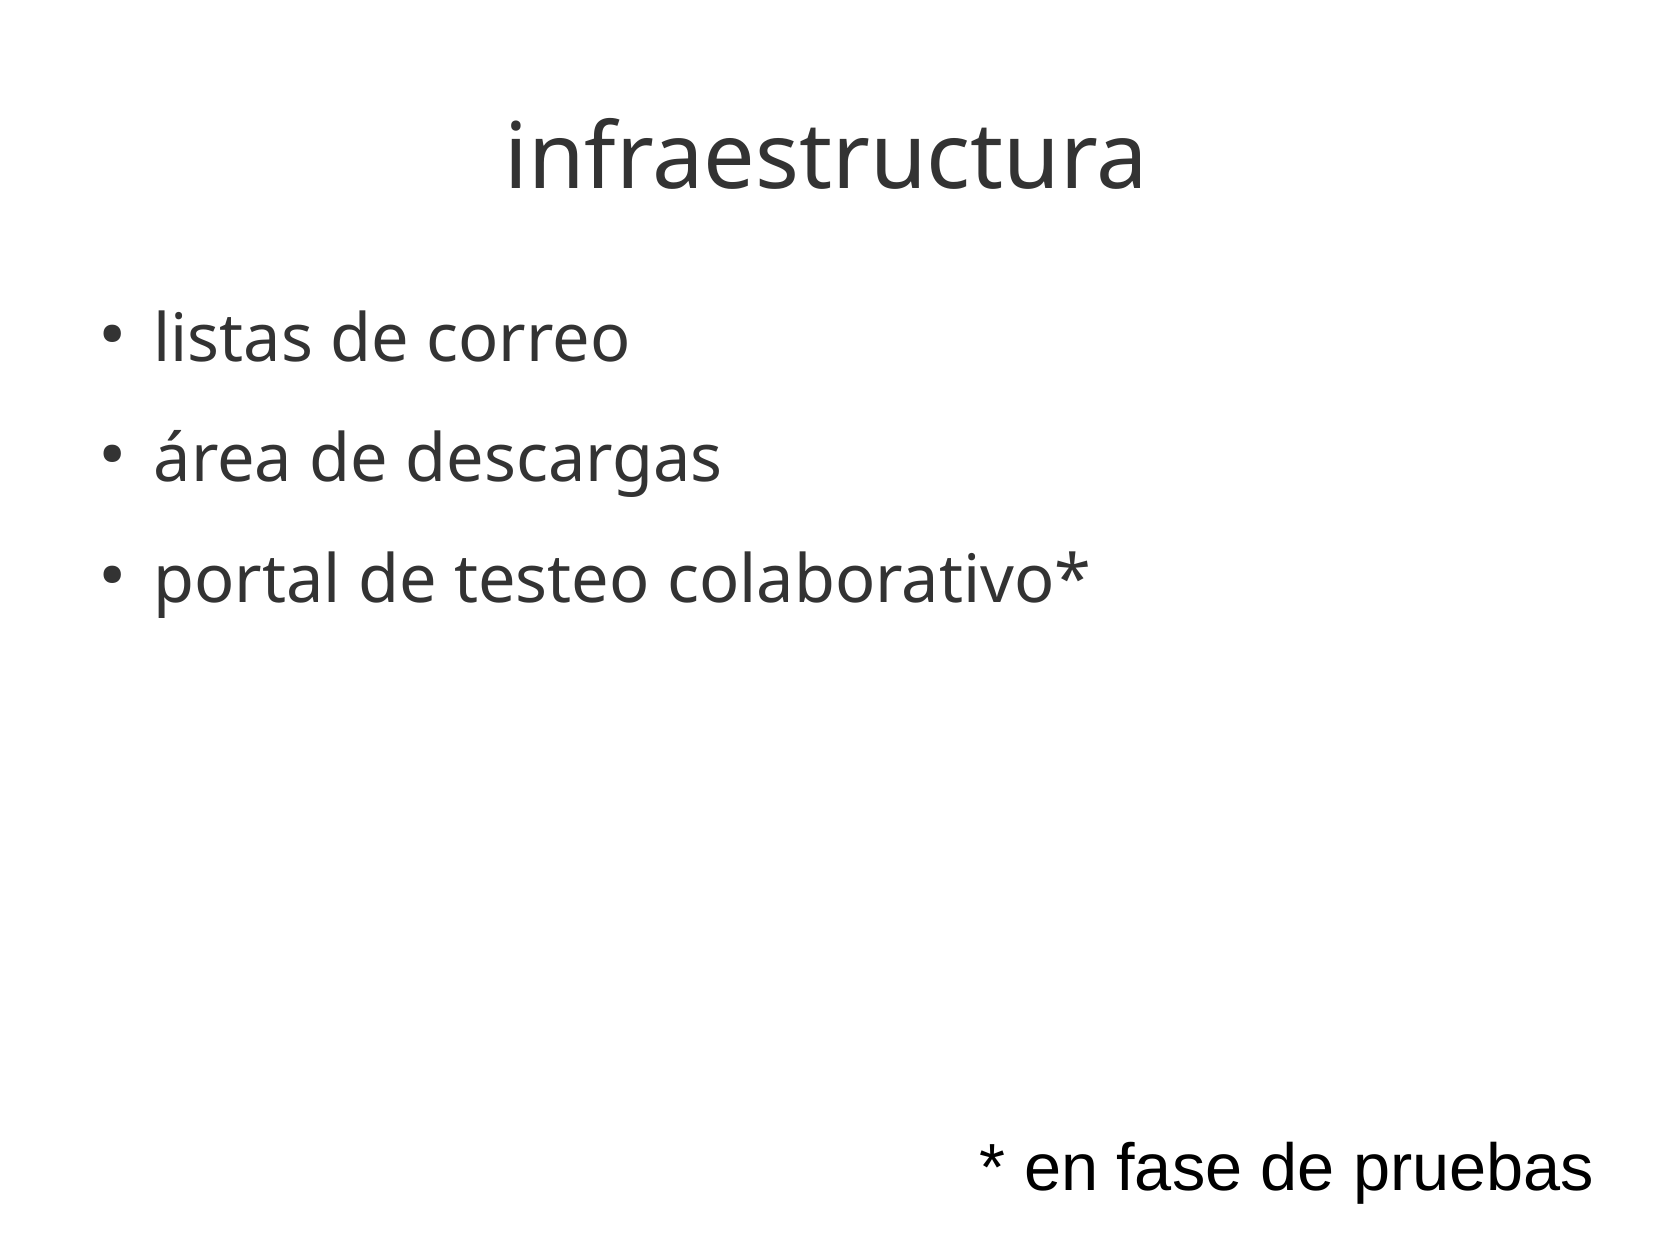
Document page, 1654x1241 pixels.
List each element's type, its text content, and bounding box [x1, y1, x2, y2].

text_box * en fase de pruebas [871, 1122, 1610, 1212]
list listas de correo área de descargas portal de testeo colaborativo* [82, 290, 1571, 1109]
title infraestructura [82, 49, 1571, 257]
